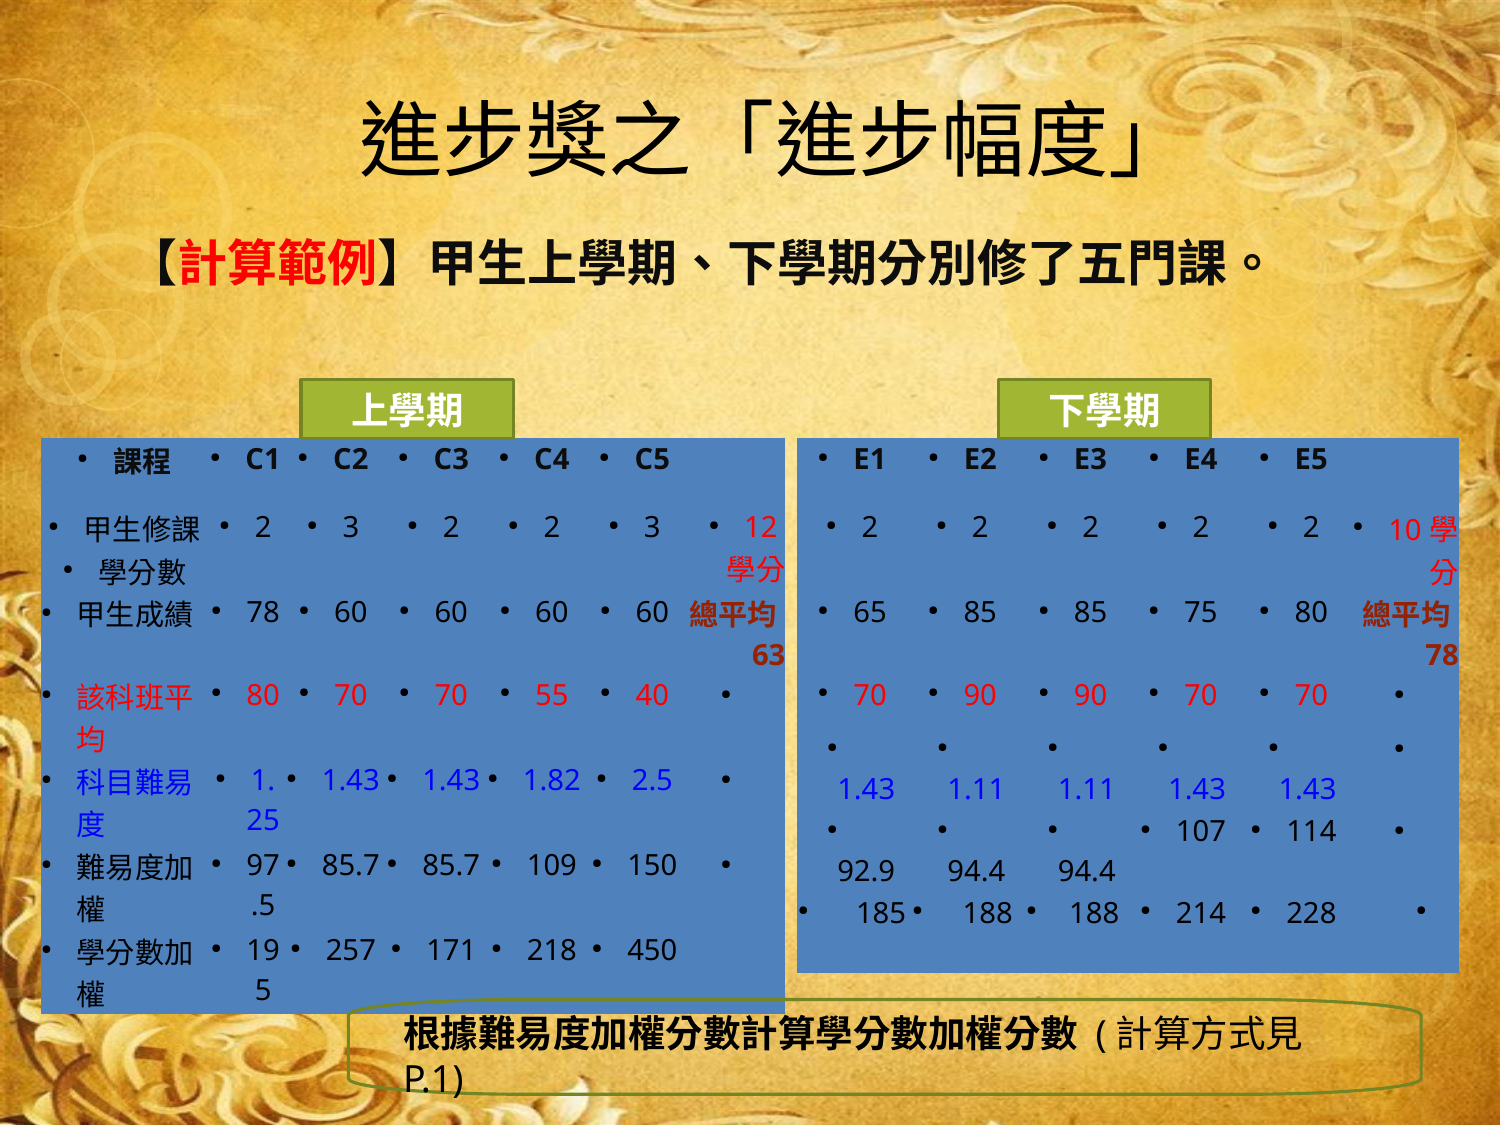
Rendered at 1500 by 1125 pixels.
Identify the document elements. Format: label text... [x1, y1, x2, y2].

table_cell 60 [484, 592, 584, 674]
text_box 下學期 [998, 379, 1211, 438]
table_cell 78 [208, 592, 283, 674]
table_cell 難易度加權 [41, 844, 208, 929]
table_header C5 [584, 438, 685, 507]
table_cell 257 [283, 929, 383, 1014]
table_cell 2 [907, 507, 1018, 592]
table_cell 60 [584, 592, 685, 674]
table_cell 214 [1128, 892, 1238, 973]
table_cell 60 [383, 592, 484, 674]
table_cell 109 [484, 844, 584, 929]
table_cell 1.43 [283, 759, 383, 844]
table_cell [685, 844, 785, 929]
table_cell 1.11 [907, 729, 1018, 810]
table_cell 2 [208, 507, 283, 592]
table_cell 40 [584, 674, 685, 759]
table_cell [685, 674, 785, 759]
table_cell 85 [907, 592, 1018, 674]
table_cell 70 [283, 674, 383, 759]
table_cell 甲生成績 [41, 592, 208, 674]
table_cell 1.11 [1018, 729, 1128, 810]
table_cell 3 [283, 507, 383, 592]
table_cell 90 [907, 674, 1018, 729]
table_cell 188 [1018, 892, 1128, 973]
table_cell 75 [1128, 592, 1238, 674]
table_cell 2 [797, 507, 907, 592]
table_cell 2 [383, 507, 484, 592]
table_cell 80 [1238, 592, 1349, 674]
table_cell 185 [797, 892, 907, 973]
table_header 課程 [41, 438, 208, 507]
table_cell 總平均78 [1349, 592, 1459, 674]
table_cell 65 [797, 592, 907, 674]
title 進步獎之「進步幅度」 [190, 78, 1360, 197]
table_cell [685, 759, 785, 844]
table_header [1349, 438, 1459, 507]
table_header [685, 438, 785, 507]
table_cell [1349, 729, 1459, 810]
text_box 【計算範例】甲生上學期、下學期分別修了五門課。 [112, 208, 1422, 315]
table_cell 70 [1238, 674, 1349, 729]
table_cell 2 [484, 507, 584, 592]
table_cell 85.7 [383, 844, 484, 929]
table_cell 114 [1238, 810, 1349, 892]
table_cell 70 [383, 674, 484, 759]
table_header E2 [907, 438, 1018, 507]
table_cell 該科班平均 [41, 674, 208, 759]
table_cell [1349, 674, 1459, 729]
table_cell 55 [484, 674, 584, 759]
table_header C3 [383, 438, 484, 507]
table_cell 70 [797, 674, 907, 729]
table_cell 2 [1128, 507, 1238, 592]
table_header C1 [208, 438, 283, 507]
table_cell 188 [907, 892, 1018, 973]
table_cell [1349, 810, 1459, 892]
table_cell 2 [1018, 507, 1128, 592]
table_cell 2 [1238, 507, 1349, 592]
table_header C4 [484, 438, 584, 507]
table_cell 85 [1018, 592, 1128, 674]
table_cell 171 [383, 929, 484, 1005]
table_cell 科目難易度 [41, 759, 208, 844]
table_cell [1349, 892, 1459, 973]
table_cell 92.9 [797, 810, 907, 892]
table_cell [685, 929, 785, 999]
table_cell 1.43 [797, 729, 907, 810]
table_cell 94.4 [1018, 810, 1128, 892]
table_cell 1.43 [1128, 729, 1238, 810]
table_cell 85.7 [283, 844, 383, 929]
table_cell 218 [484, 929, 584, 999]
table_cell 228 [1238, 892, 1349, 973]
table_cell 150 [584, 844, 685, 929]
table_cell 12學分 [685, 507, 785, 592]
table_cell 學分數加權 [41, 929, 208, 1014]
text_box 上學期 [301, 379, 514, 438]
table_cell 450 [584, 929, 685, 999]
table_cell 10學分 [1349, 507, 1459, 592]
table_cell 97.5 [208, 844, 283, 929]
table_header E5 [1238, 438, 1349, 507]
table_cell 94.4 [907, 810, 1018, 892]
table_header E3 [1018, 438, 1128, 507]
table_cell 90 [1018, 674, 1128, 729]
table_cell 107 [1128, 810, 1238, 892]
table_cell 2.5 [584, 759, 685, 844]
table_cell 甲生修課 學分數 [41, 507, 208, 592]
table_cell 1.43 [1238, 729, 1349, 810]
table_cell 3 [584, 507, 685, 592]
table_cell 總平均63 [685, 592, 785, 674]
table_cell 80 [208, 674, 283, 759]
table_cell 1.25 [208, 759, 283, 844]
table_cell 70 [1128, 674, 1238, 729]
text_box 根據難易度加權分數計算學分數加權分數 (計算方式見P.1) [348, 999, 1422, 1095]
table_cell 60 [283, 592, 383, 674]
table_cell 1.82 [484, 759, 584, 844]
table_cell 1.43 [383, 759, 484, 844]
table_header C2 [283, 438, 383, 507]
table_header E4 [1128, 438, 1238, 507]
table_cell 195 [208, 929, 283, 1014]
table_header E1 [797, 438, 907, 507]
